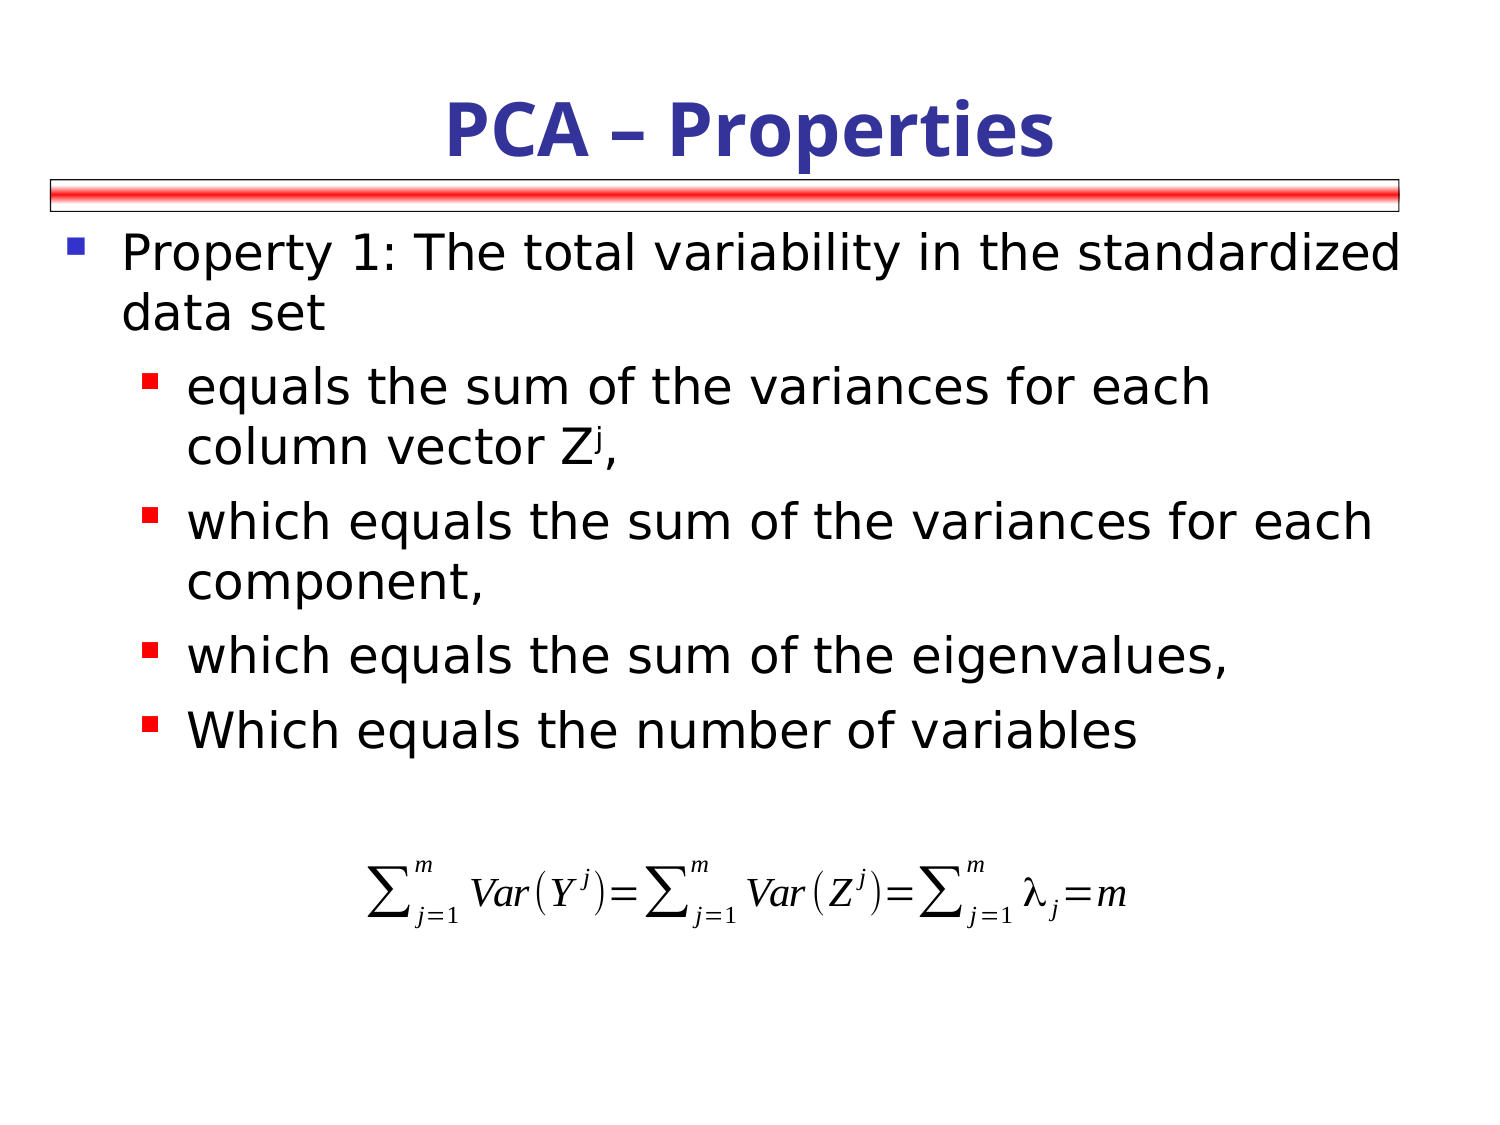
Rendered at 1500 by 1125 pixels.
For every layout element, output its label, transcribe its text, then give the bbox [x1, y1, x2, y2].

chart [358, 850, 1134, 930]
title PCA – Properties [0, 74, 1500, 180]
list Property 1: The total variability in the standardized data set equals the sum of the variances for each column vector Zj, which equals the sum of the variances for each component, which equals the sum of the eigenvalues, Which equals the number of variables [49, 212, 1425, 1081]
